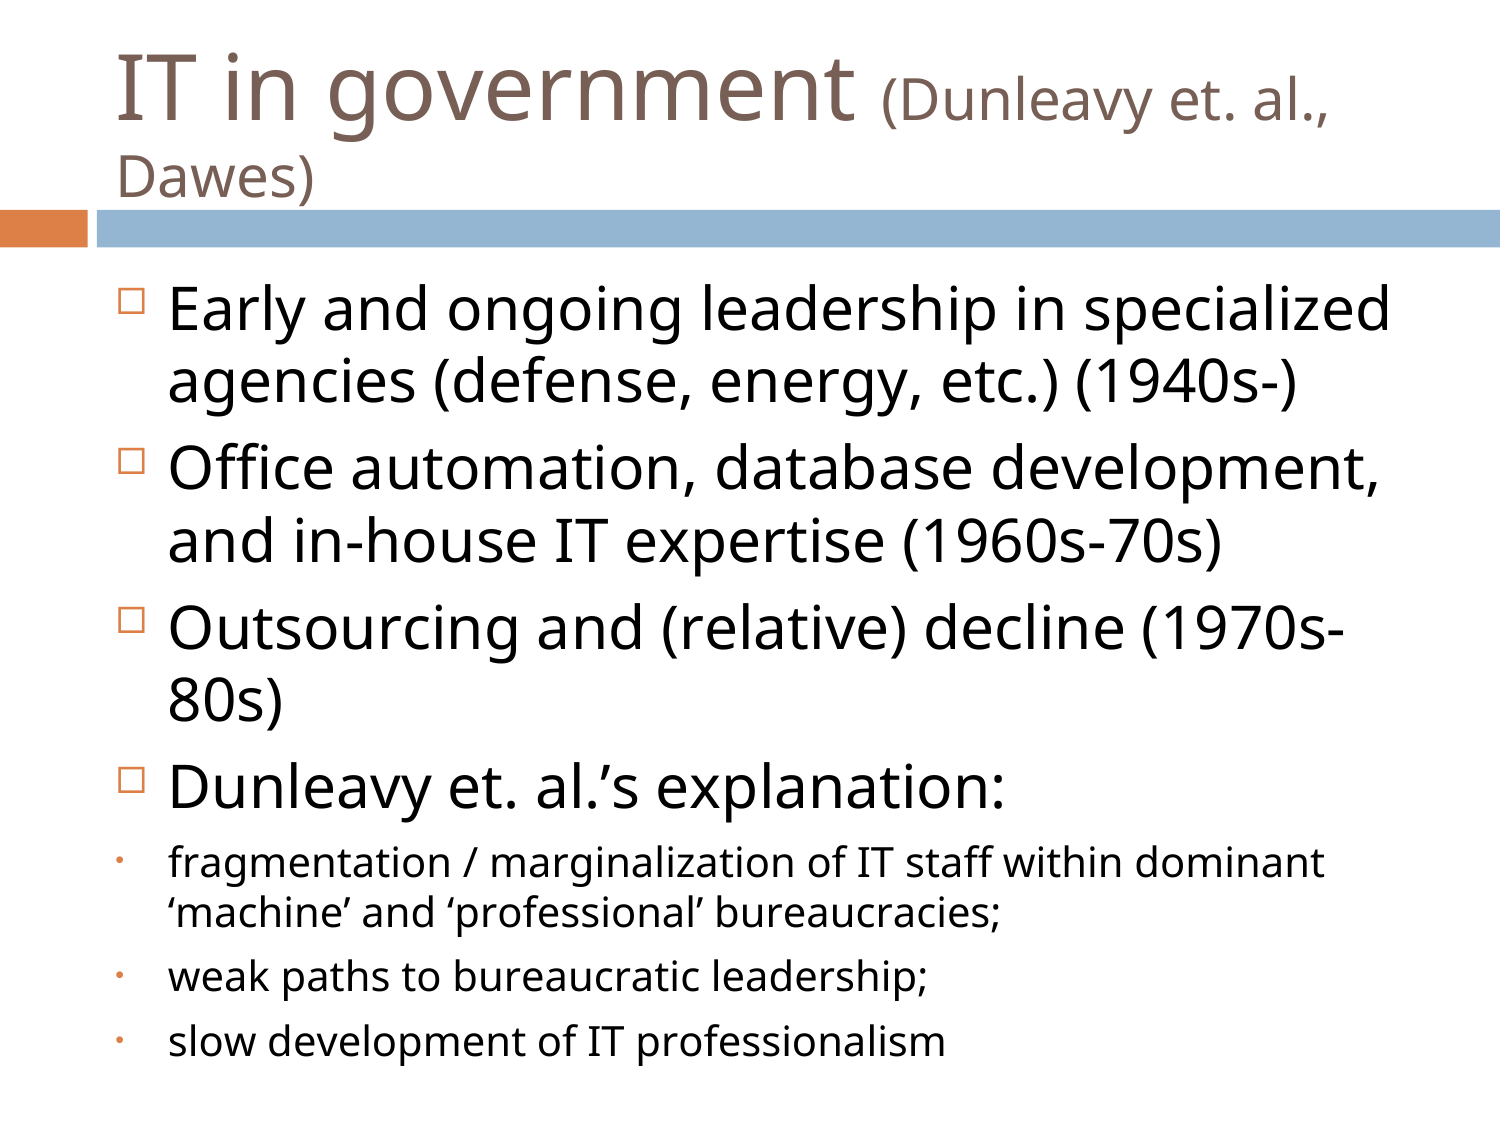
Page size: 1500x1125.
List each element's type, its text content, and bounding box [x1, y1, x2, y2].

list Early and ongoing leadership in specialized agencies (defense, energy, etc.) (1940s-) Office automation, database development, and in-house IT expertise (1960s-70s) Outsourcing and (relative) decline (1970s-80s) Dunleavy et. al.’s explanation: fragmentation / marginalization of IT staff within dominant ‘machine’ and ‘professional’ bureaucracies; weak paths to bureaucratic leadership; slow development of IT professionalism [100, 262, 1438, 1065]
title IT in government (Dunleavy et. al., Dawes) [100, 37, 1438, 201]
